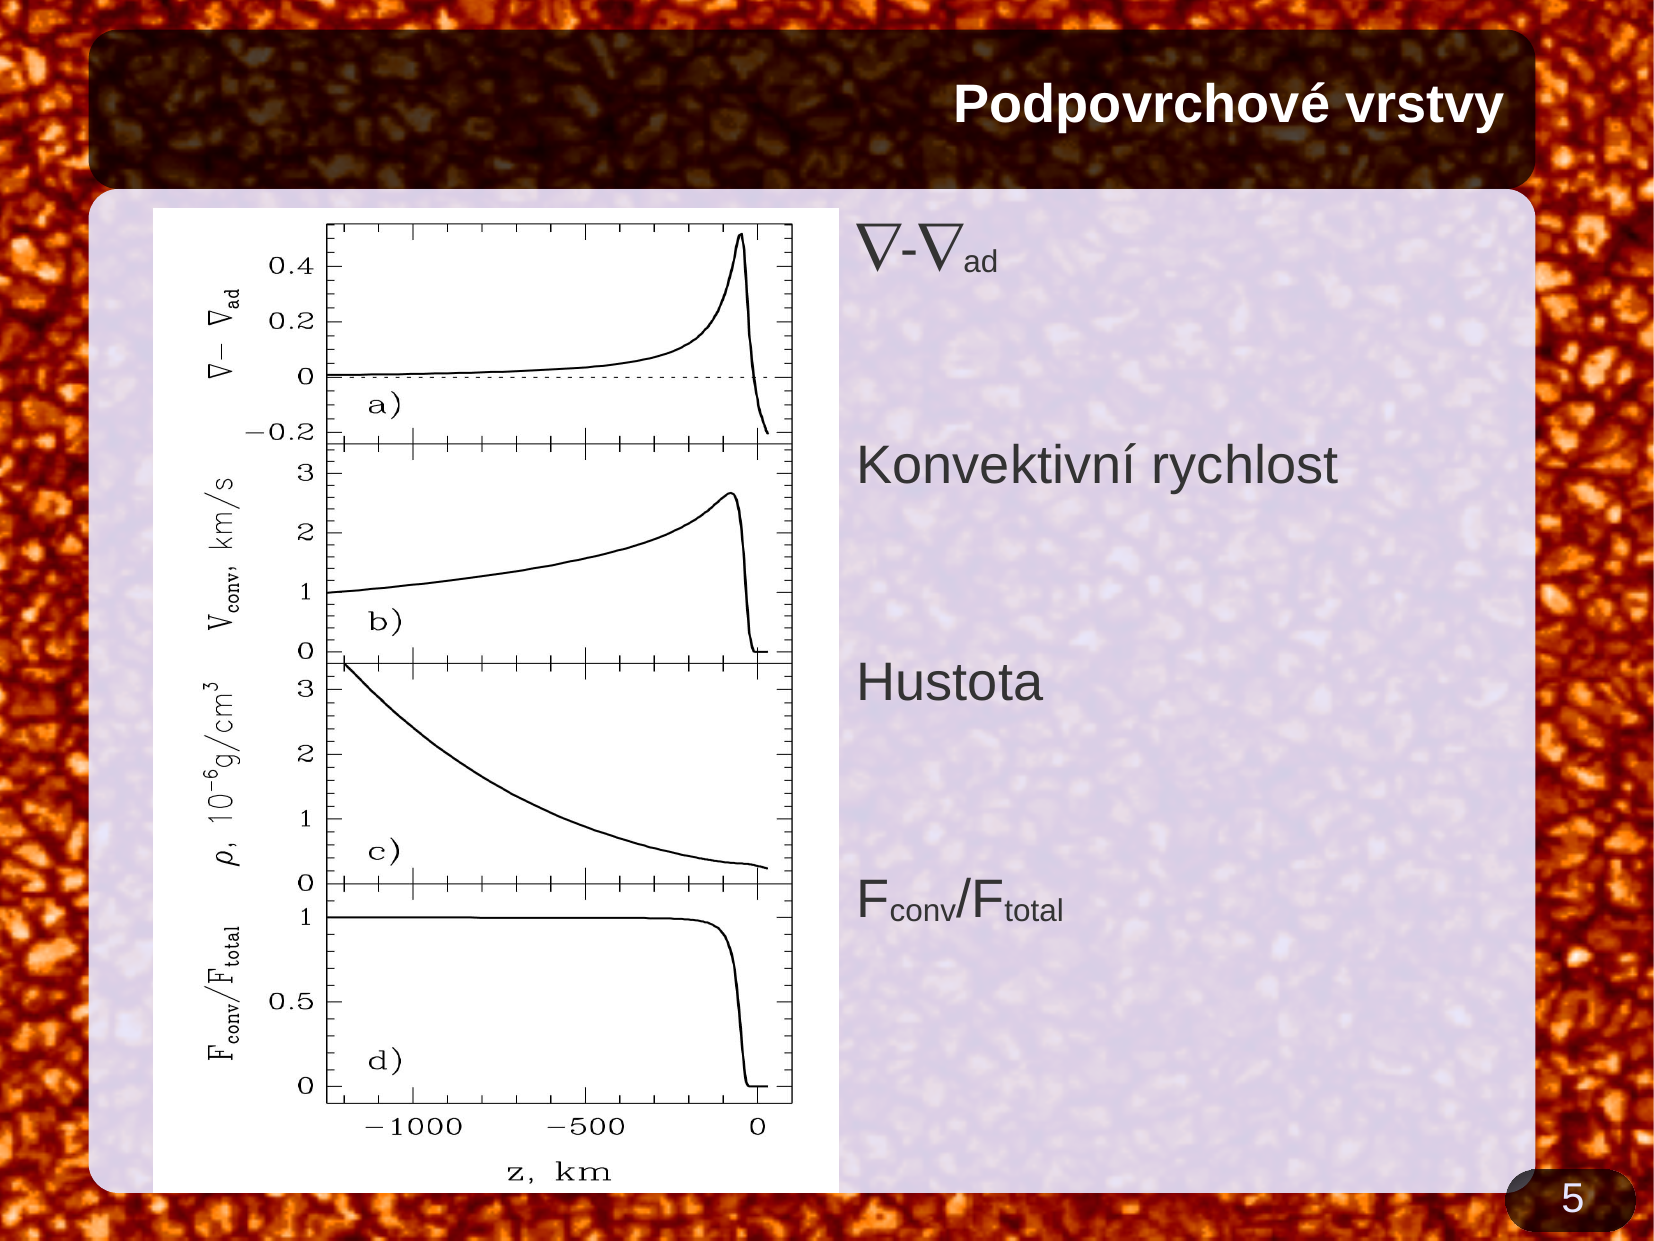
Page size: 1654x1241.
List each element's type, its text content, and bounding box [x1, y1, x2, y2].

list -ad Konvektivní rychlost Hustota Fconv/Ftotal [856, 218, 1477, 1164]
title Podpovrchové vrstvy [118, 59, 1506, 148]
picture [0, 0, 1654, 1241]
